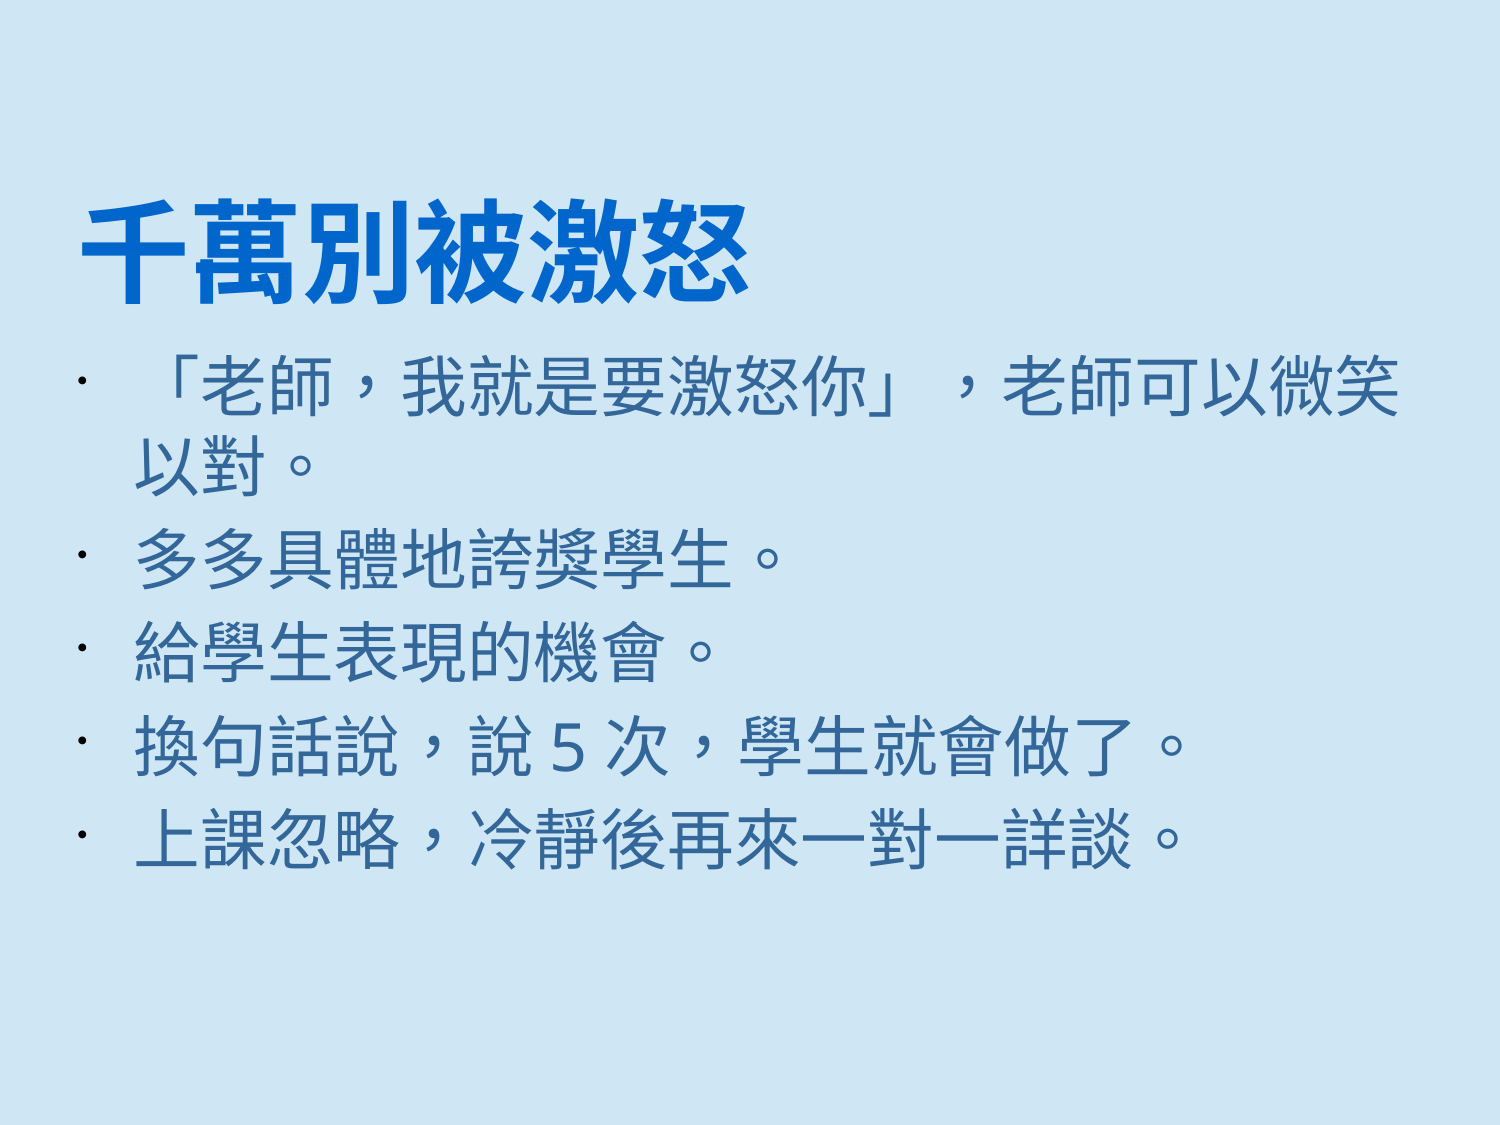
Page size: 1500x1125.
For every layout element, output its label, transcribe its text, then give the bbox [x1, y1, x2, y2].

title 千萬別被激怒 [62, 174, 1438, 300]
list 「老師，我就是要激怒你」，老師可以微笑以對。 多多具體地誇獎學生。 給學生表現的機會。 換句話說，說5次，學生就會做了。 上課忽略，冷靜後再來一對一詳談。 [62, 337, 1438, 1000]
